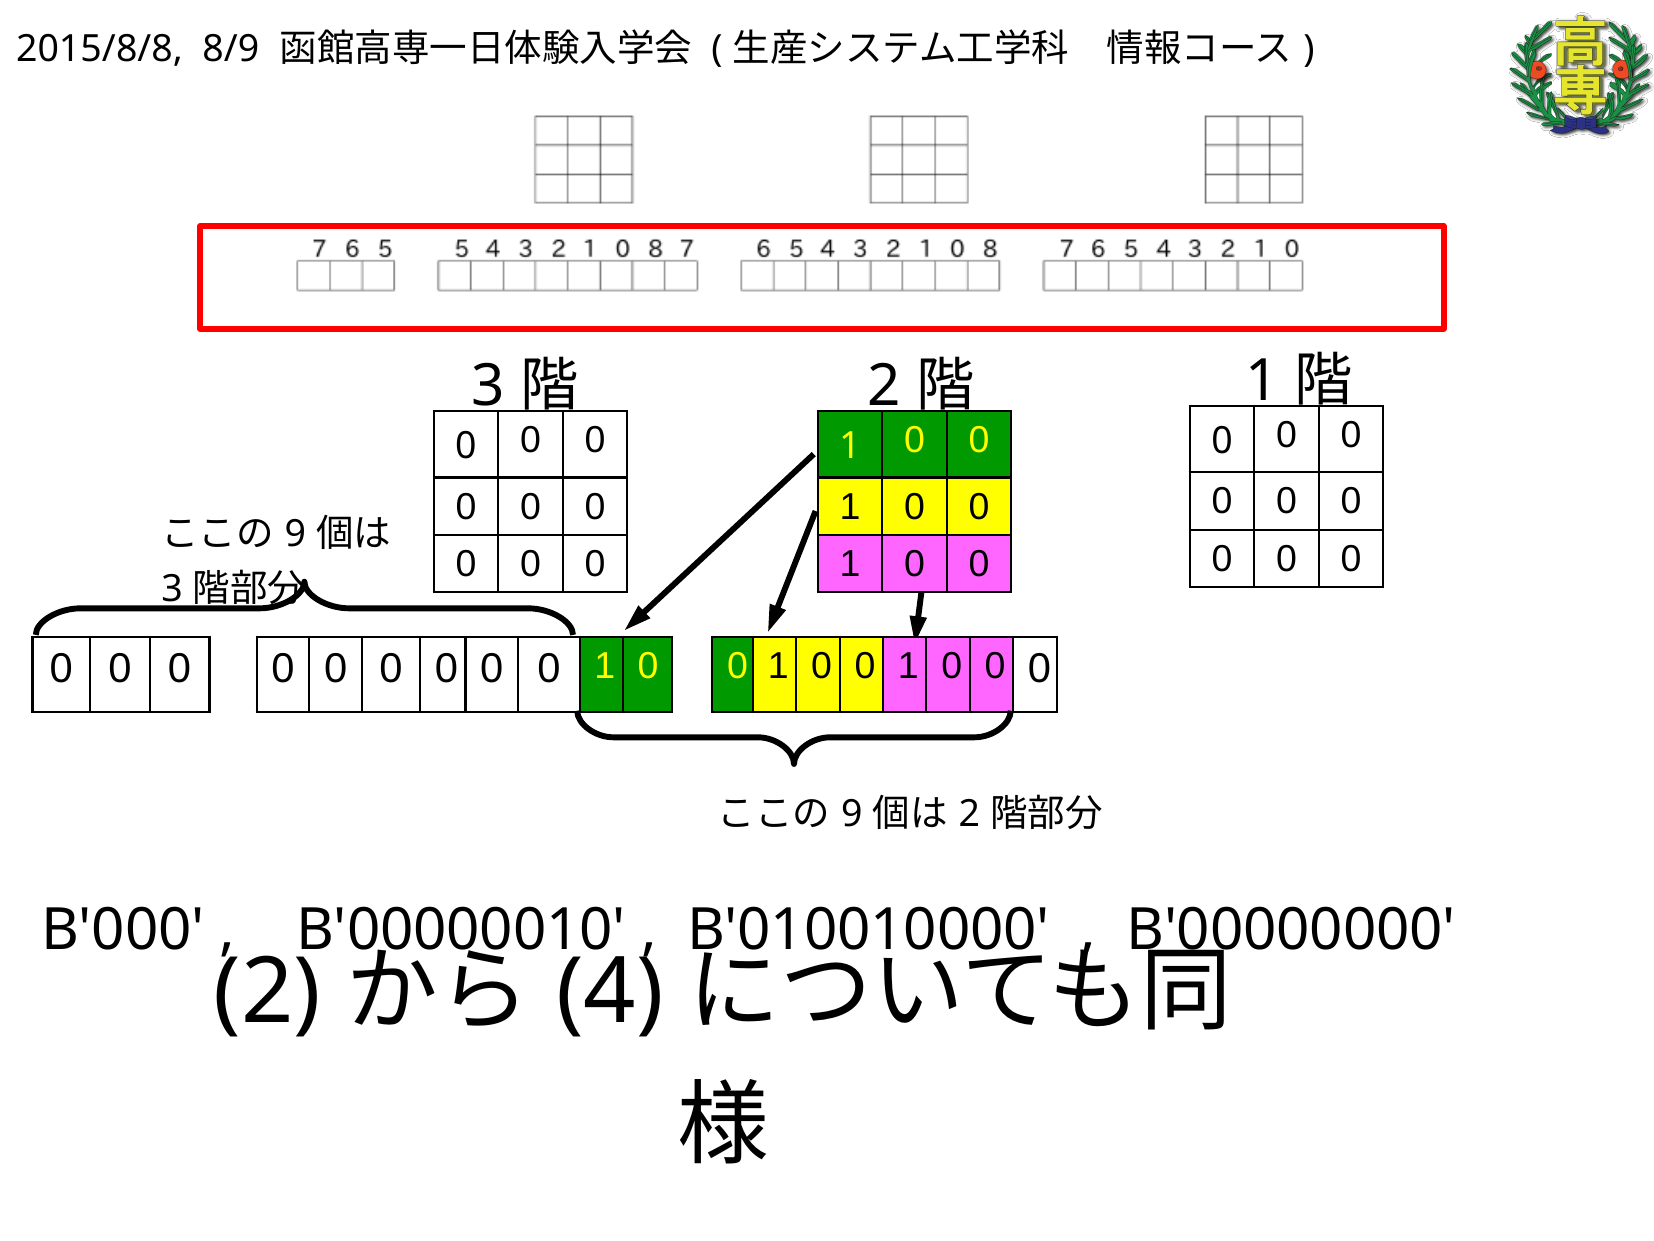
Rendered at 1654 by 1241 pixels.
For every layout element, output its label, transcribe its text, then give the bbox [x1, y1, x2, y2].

table_header 0 [948, 412, 1010, 476]
table_header 0 [519, 638, 579, 711]
table_cell 0 [564, 479, 626, 534]
table_cell 0 [948, 479, 1010, 534]
table_cell 0 [1320, 531, 1382, 586]
table_header 0 [499, 412, 562, 476]
table_header [673, 637, 711, 712]
table_header 0 [1014, 638, 1056, 711]
table_header 1 [819, 412, 881, 476]
table_header 0 [971, 638, 1012, 711]
table_cell 0 [435, 536, 497, 591]
table_header 0 [1255, 407, 1318, 471]
table_header 0 [151, 638, 208, 711]
picture [267, 97, 1338, 223]
text_box 1階 [1230, 325, 1368, 399]
text_box (2)から(4)についても同様 [183, 1003, 1264, 1096]
table_cell 0 [1255, 531, 1318, 586]
table_cell 1 [819, 479, 881, 534]
text_box 2階 [852, 331, 989, 405]
picture [1506, 0, 1654, 157]
table_header 0 [713, 638, 752, 711]
picture [267, 229, 1338, 309]
table_header 1 [581, 638, 622, 711]
table_header 0 [1320, 407, 1382, 471]
table_header 1 [754, 638, 795, 711]
table_header 0 [841, 638, 882, 711]
text_box 3階 [457, 331, 594, 405]
table_cell 0 [883, 479, 946, 534]
table_header 0 [363, 638, 419, 711]
table_header 0 [927, 638, 969, 711]
table_cell 0 [1191, 531, 1253, 586]
table_cell 0 [1255, 473, 1318, 529]
table_cell 0 [1191, 473, 1253, 529]
table_header 1 [884, 638, 925, 711]
table_header 0 [258, 638, 308, 711]
text_box ここの9個は2階部分 [703, 775, 1145, 829]
table_header 0 [1191, 407, 1253, 471]
table_header 0 [467, 638, 517, 711]
text_box ここの9個は 3階部分 [146, 495, 384, 586]
table_cell 1 [819, 536, 881, 591]
table_cell 0 [499, 479, 562, 534]
table_header 0 [310, 638, 361, 711]
table_cell 0 [564, 536, 626, 591]
text_box B'000' , B'00000010' , B'010010000' , B'00000000' [26, 879, 1619, 953]
table_cell 0 [435, 479, 497, 534]
table_header [211, 637, 256, 712]
table_header 0 [34, 638, 89, 711]
table_header 0 [797, 638, 839, 711]
table_cell 0 [883, 536, 946, 591]
table_cell 0 [499, 536, 562, 591]
table_header 0 [91, 638, 149, 711]
table_header 0 [564, 412, 626, 476]
table_cell 0 [1320, 473, 1382, 529]
table_header 0 [883, 412, 946, 476]
table_cell 0 [948, 536, 1010, 591]
table_header 0 [435, 412, 497, 476]
table_header 0 [421, 638, 464, 711]
table_header 0 [624, 638, 671, 711]
